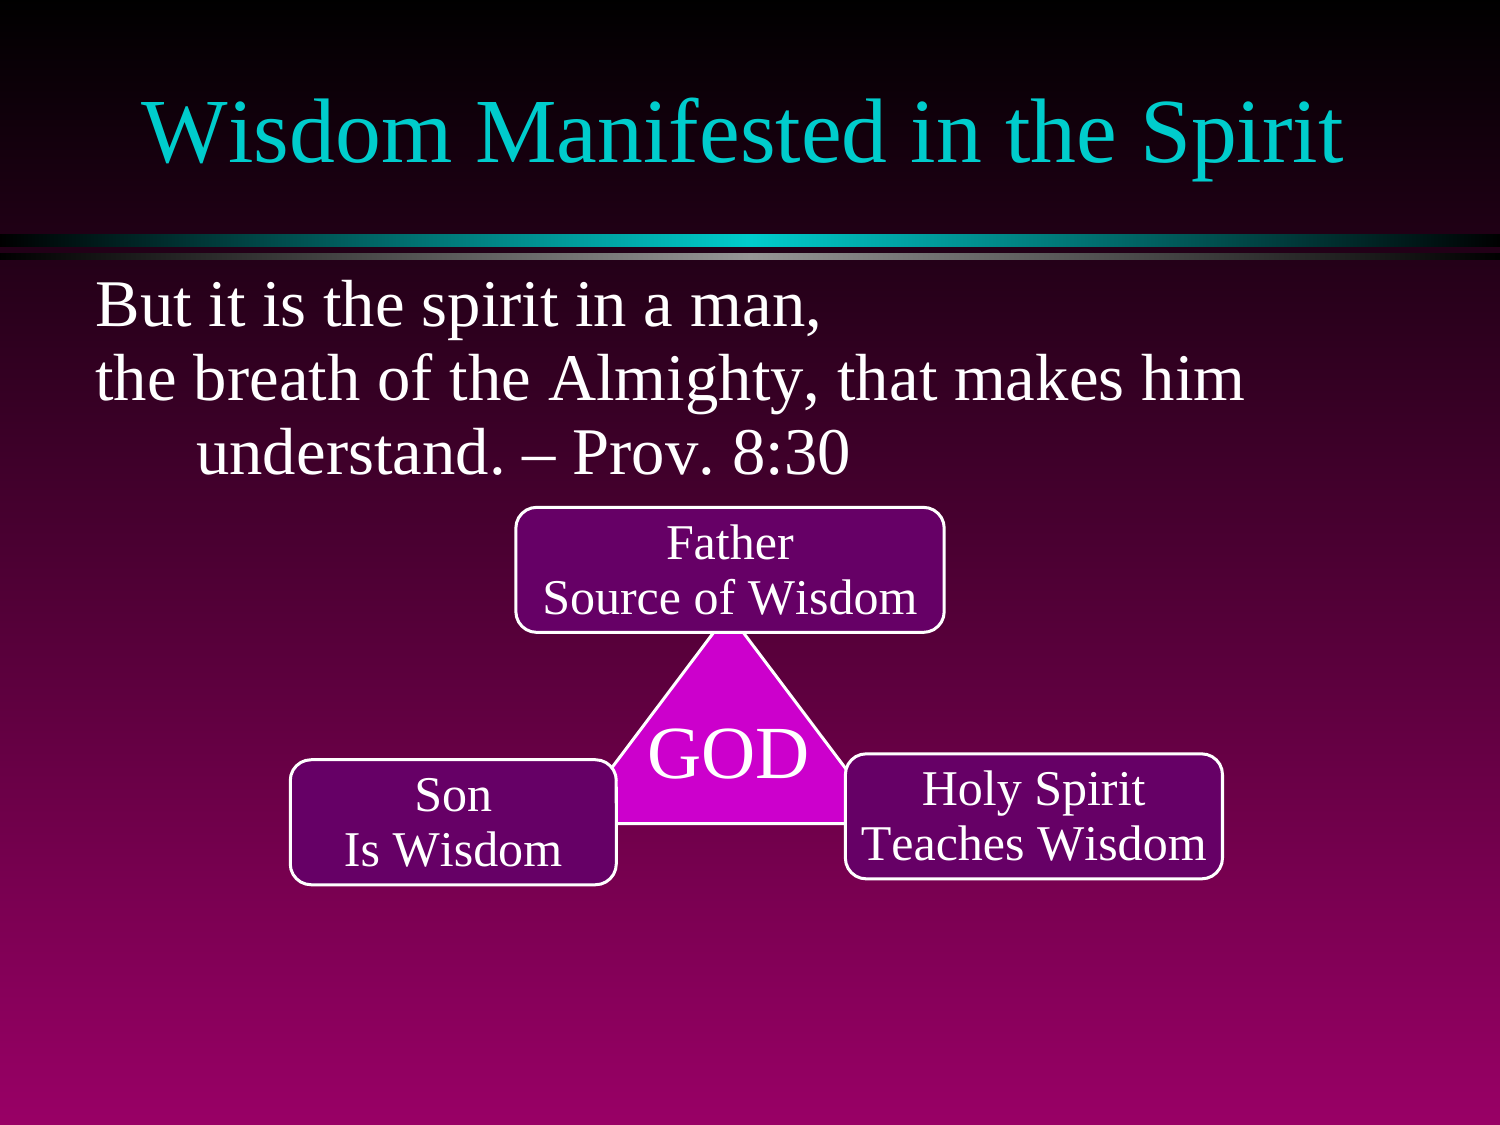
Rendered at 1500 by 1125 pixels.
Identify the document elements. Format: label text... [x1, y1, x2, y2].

title Wisdom Manifested in the Spirit [99, 37, 1388, 225]
text_box GOD [612, 633, 846, 824]
text_box Father Source of Wisdom [515, 507, 945, 633]
text_box Holy Spirit Teaches Wisdom [845, 753, 1223, 879]
text_box Son Is Wisdom [290, 759, 617, 885]
text_box But it is the spirit in a man, the breath of the Almighty, that makes him understand. – Prov. 8:30 [80, 259, 1429, 719]
